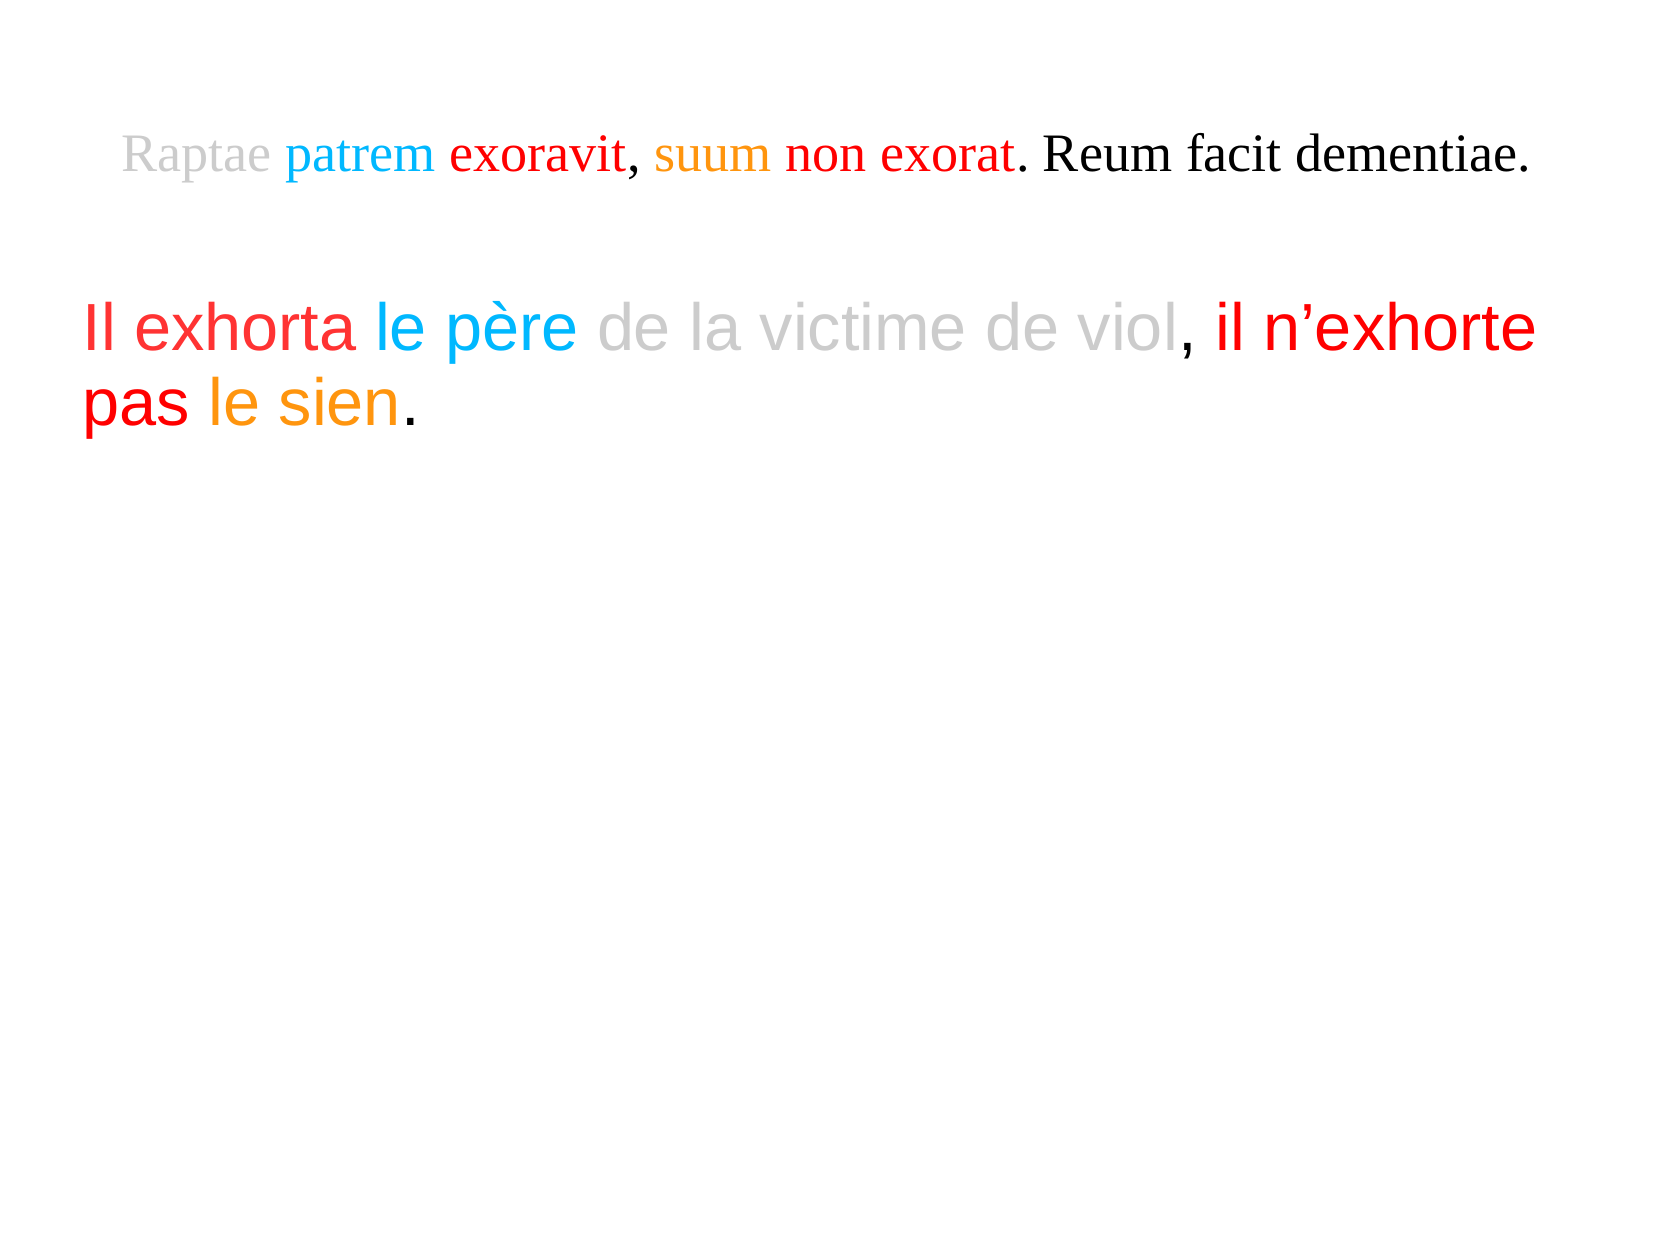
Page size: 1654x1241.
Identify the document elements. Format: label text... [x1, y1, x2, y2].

title Raptae patrem exoravit, suum non exorat. Reum facit dementiae. [82, 49, 1571, 257]
list Il exhorta le père de la victime de viol, il n’exhorte pas le sien. [82, 290, 1571, 1010]
